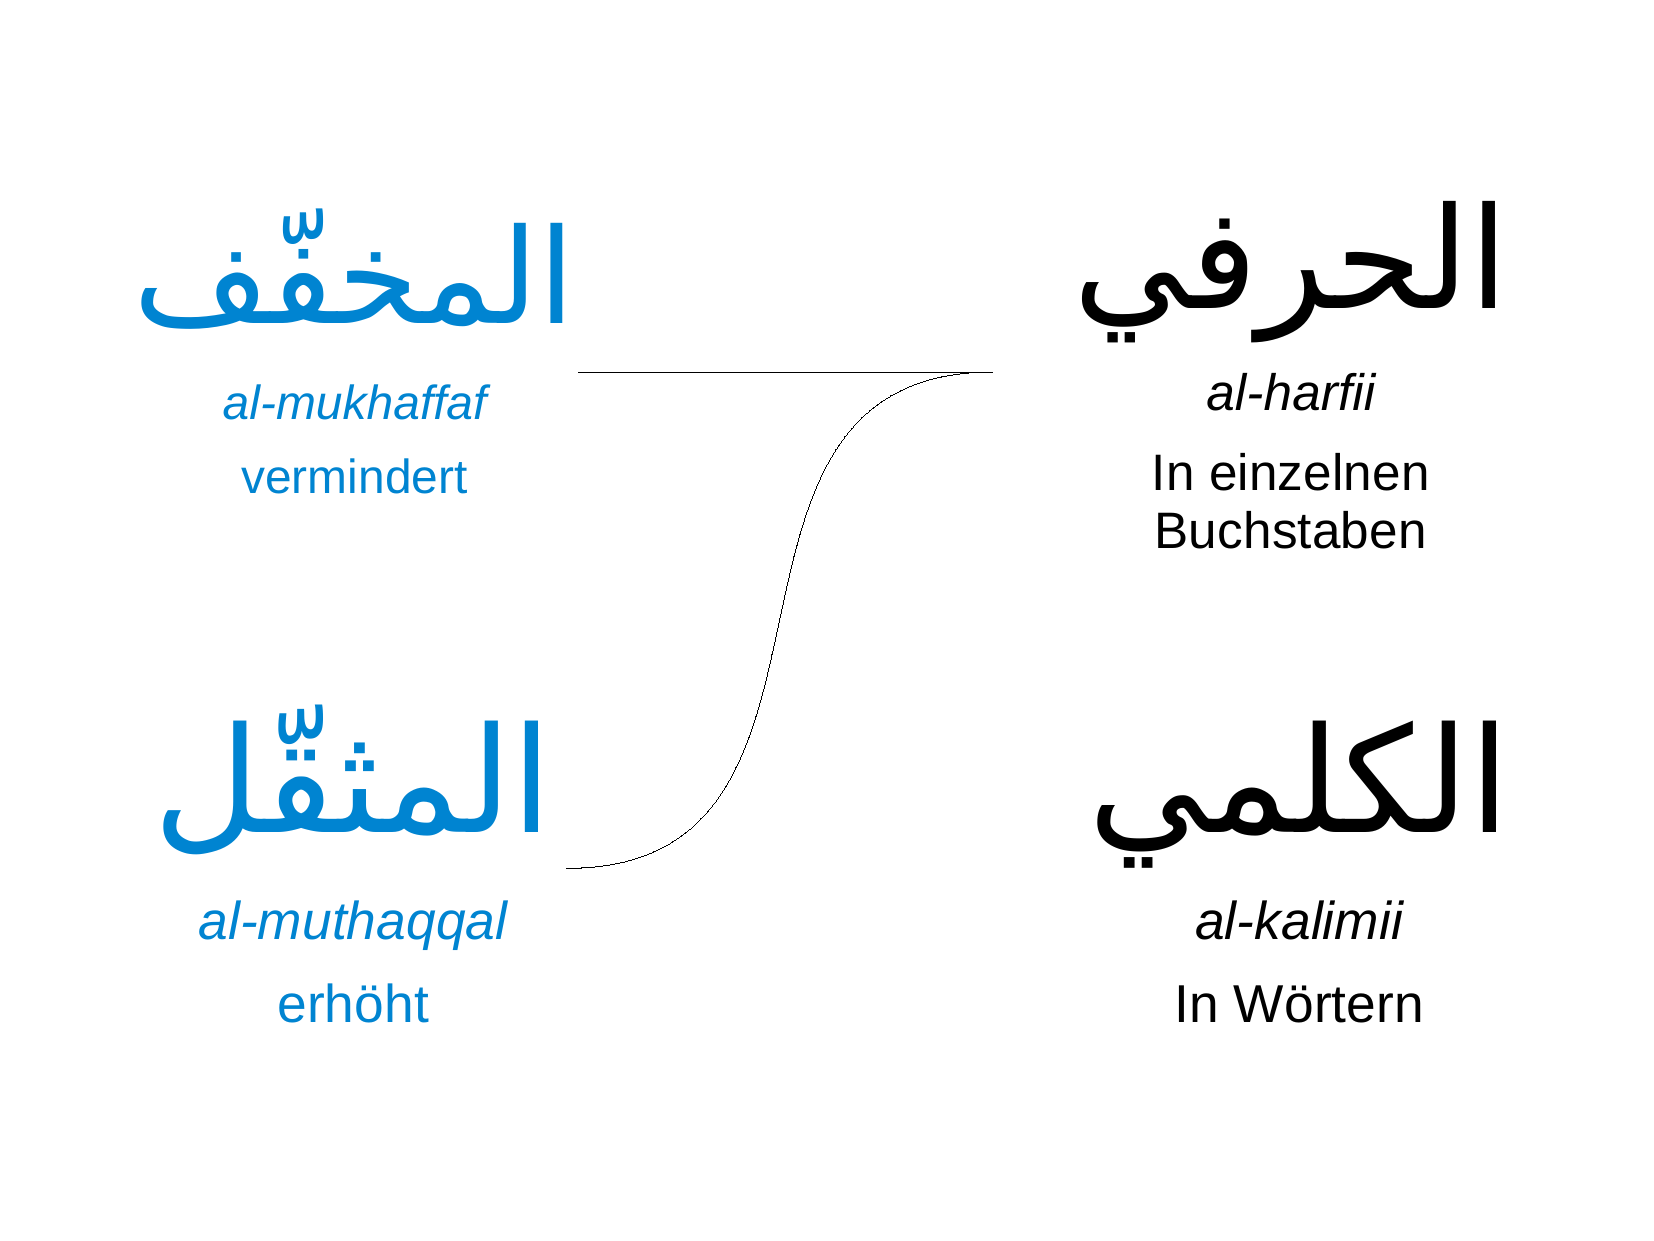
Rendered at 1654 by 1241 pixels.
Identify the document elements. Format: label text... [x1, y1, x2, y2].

list الحرفي al-harfii In einzelnen Buchstaben [992, 177, 1536, 567]
list الكلمي al-kalimii In Wörtern [1003, 696, 1539, 1040]
list المثقّل al-muthaqqal erhöht [82, 696, 567, 1040]
list المخفّف al-mukhaffaf vermindert [79, 200, 579, 544]
